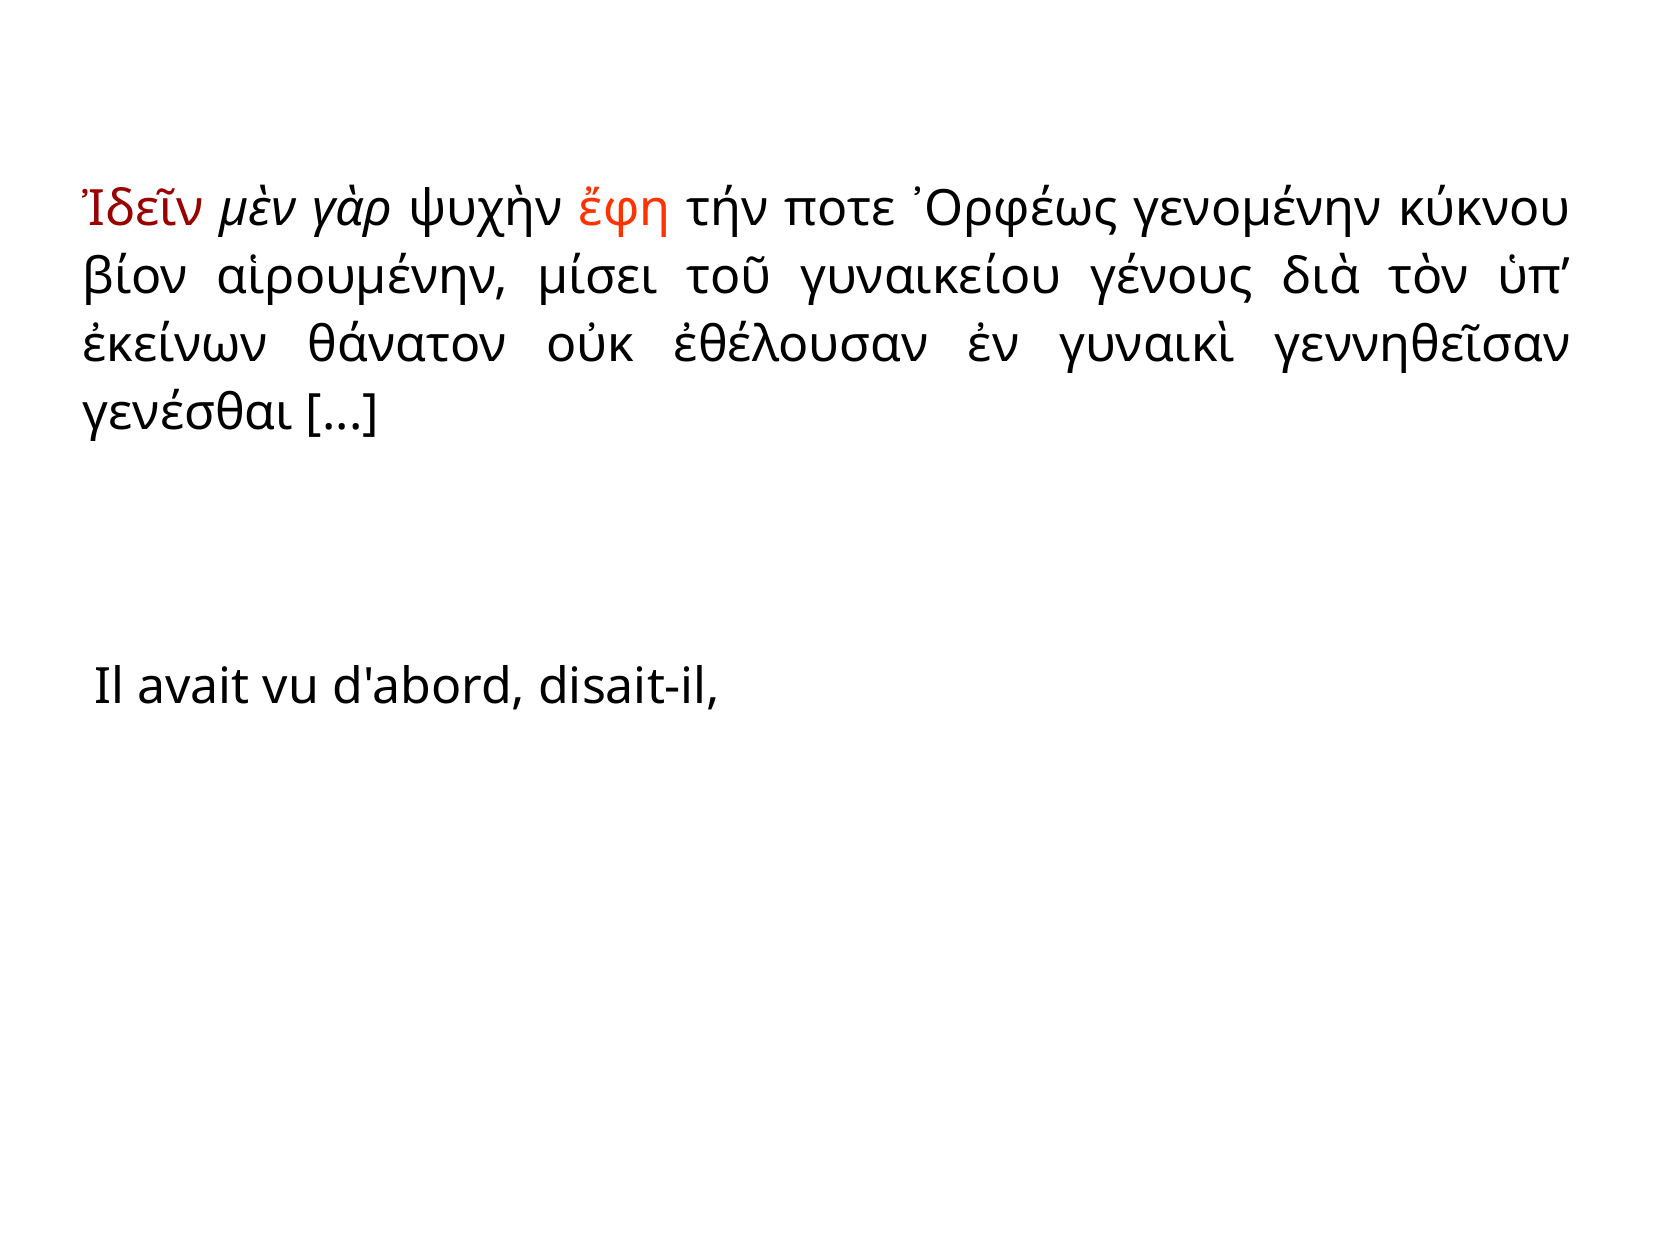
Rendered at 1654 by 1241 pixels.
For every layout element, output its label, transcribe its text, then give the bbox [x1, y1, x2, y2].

title Ἰδεῖν μὲν γὰρ ψυχὴν ἔφη τήν ποτε ᾿Ορφέως γενομένην κύκνου βίον αἱρουμένην, μίσει τοῦ γυναικείου γένους διὰ τὸν ὑπ’ ἐκείνων θάνατον οὐκ ἐθέλουσαν ἐν γυναικὶ γεννηθεῖσαν γενέσθαι [...] [82, 49, 1571, 567]
list Il avait vu d'abord, disait-il, [94, 615, 1583, 1146]
